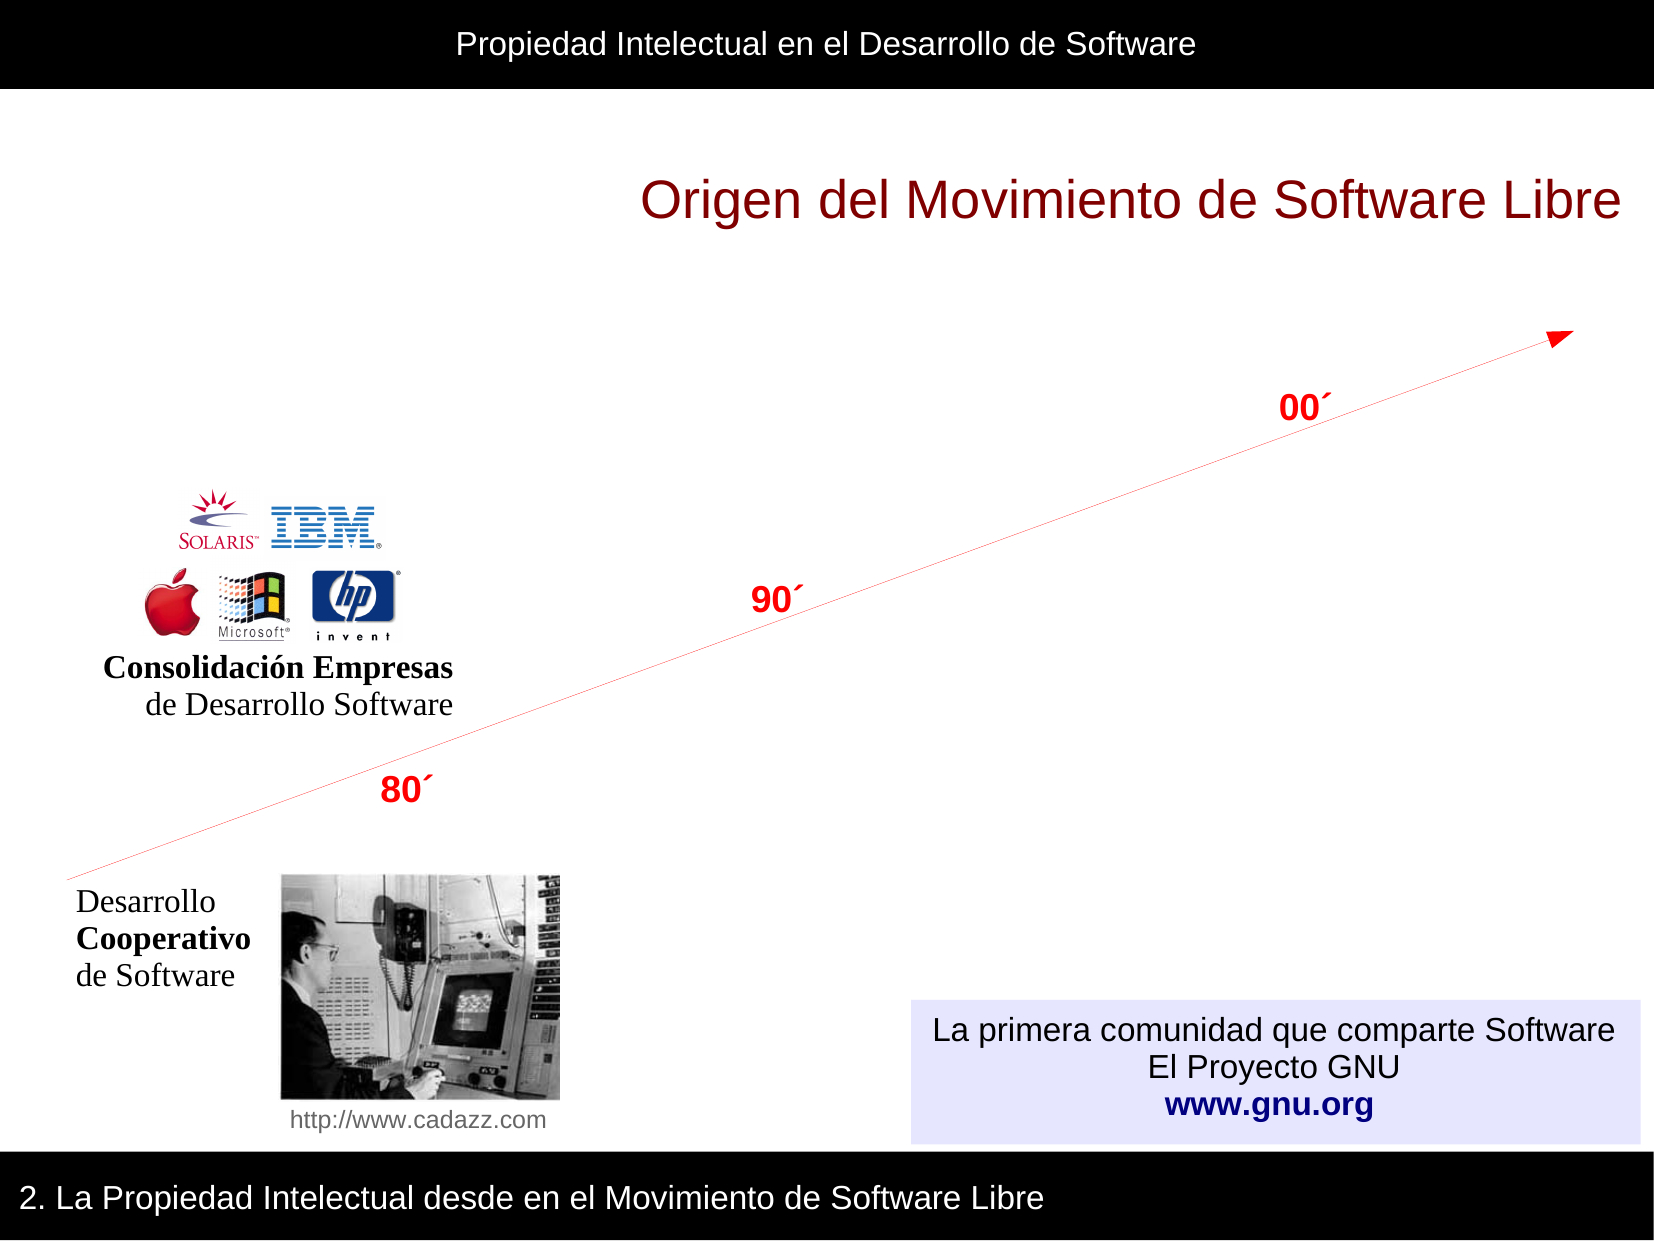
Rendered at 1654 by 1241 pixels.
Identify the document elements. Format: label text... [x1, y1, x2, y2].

text_box Consolidación Empresas de Desarrollo Software [102, 648, 454, 723]
title Origen del Movimiento de Software Libre [147, 147, 1625, 252]
text_box 80´ [380, 768, 435, 811]
picture [138, 567, 207, 636]
picture [178, 487, 260, 550]
text_box http://www.cadazz.com [289, 1106, 543, 1135]
picture [278, 873, 560, 1102]
text_box 00´ [1278, 386, 1333, 429]
text_box 90´ [750, 578, 805, 621]
text_box La primera comunidad que comparte Software El Proyecto GNU www.gnu.org [911, 999, 1641, 1145]
text_box 2. La Propiedad Intelectual desde en el Movimiento de Software Libre [18, 1180, 1047, 1218]
picture [210, 496, 386, 644]
picture [309, 567, 403, 643]
text_box Desarrollo Cooperativo de Software [75, 882, 252, 994]
